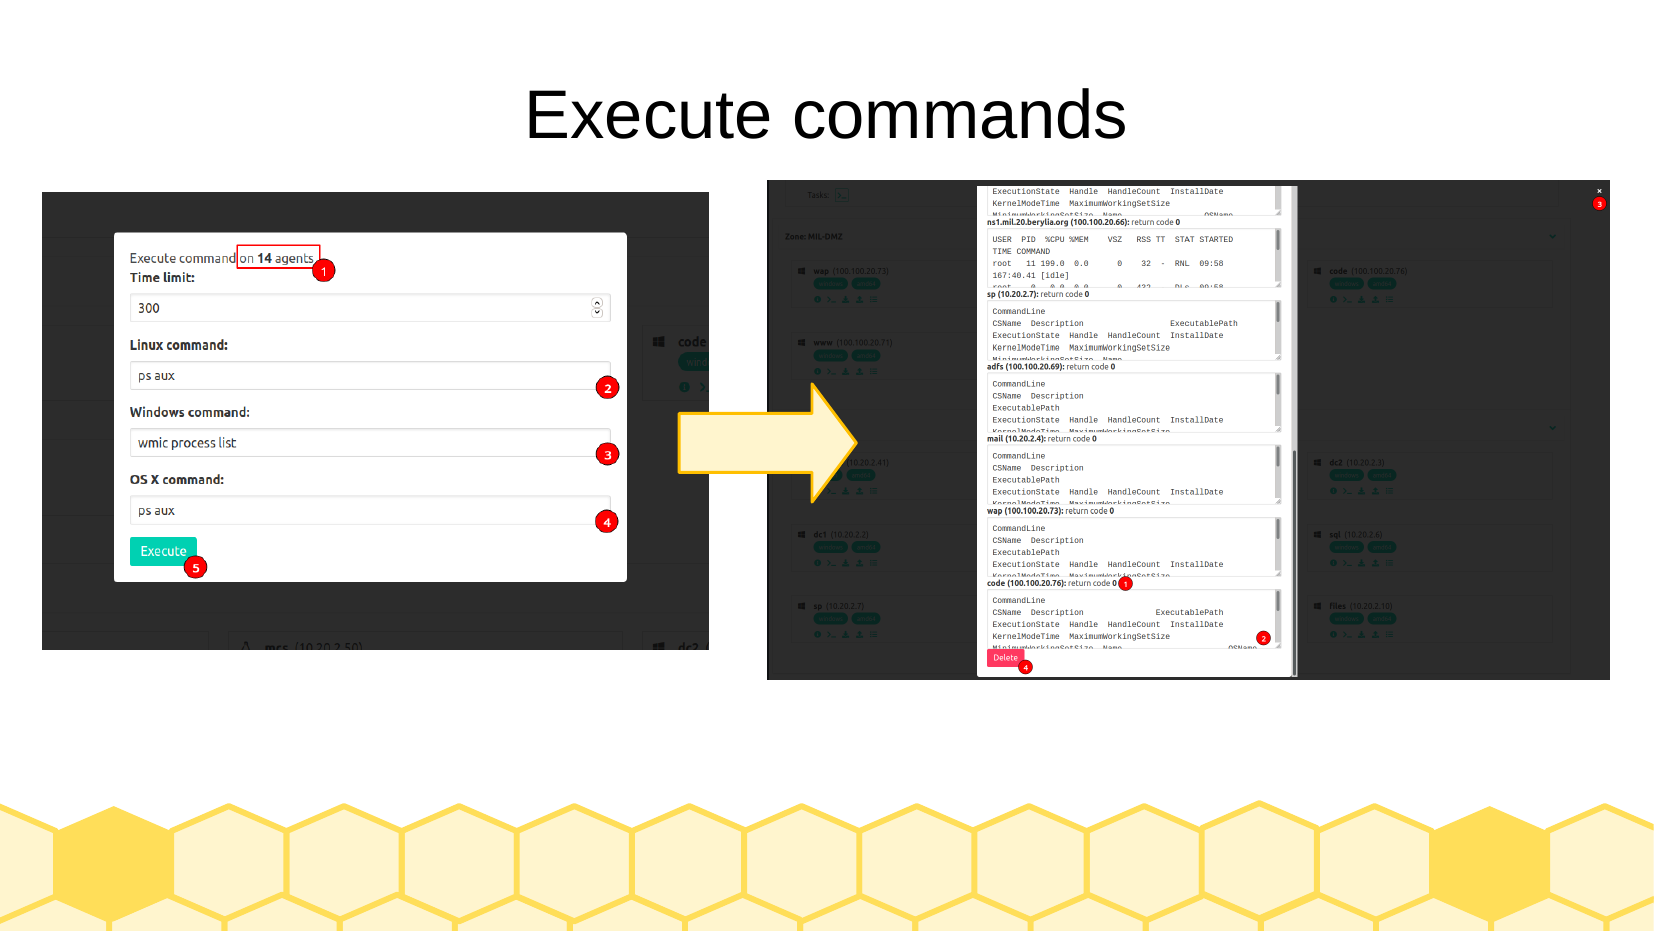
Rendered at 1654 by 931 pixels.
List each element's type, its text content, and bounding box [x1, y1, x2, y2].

text_box [679, 383, 857, 503]
title Execute commands [82, 37, 1571, 193]
picture [767, 180, 1610, 680]
picture [42, 192, 709, 650]
